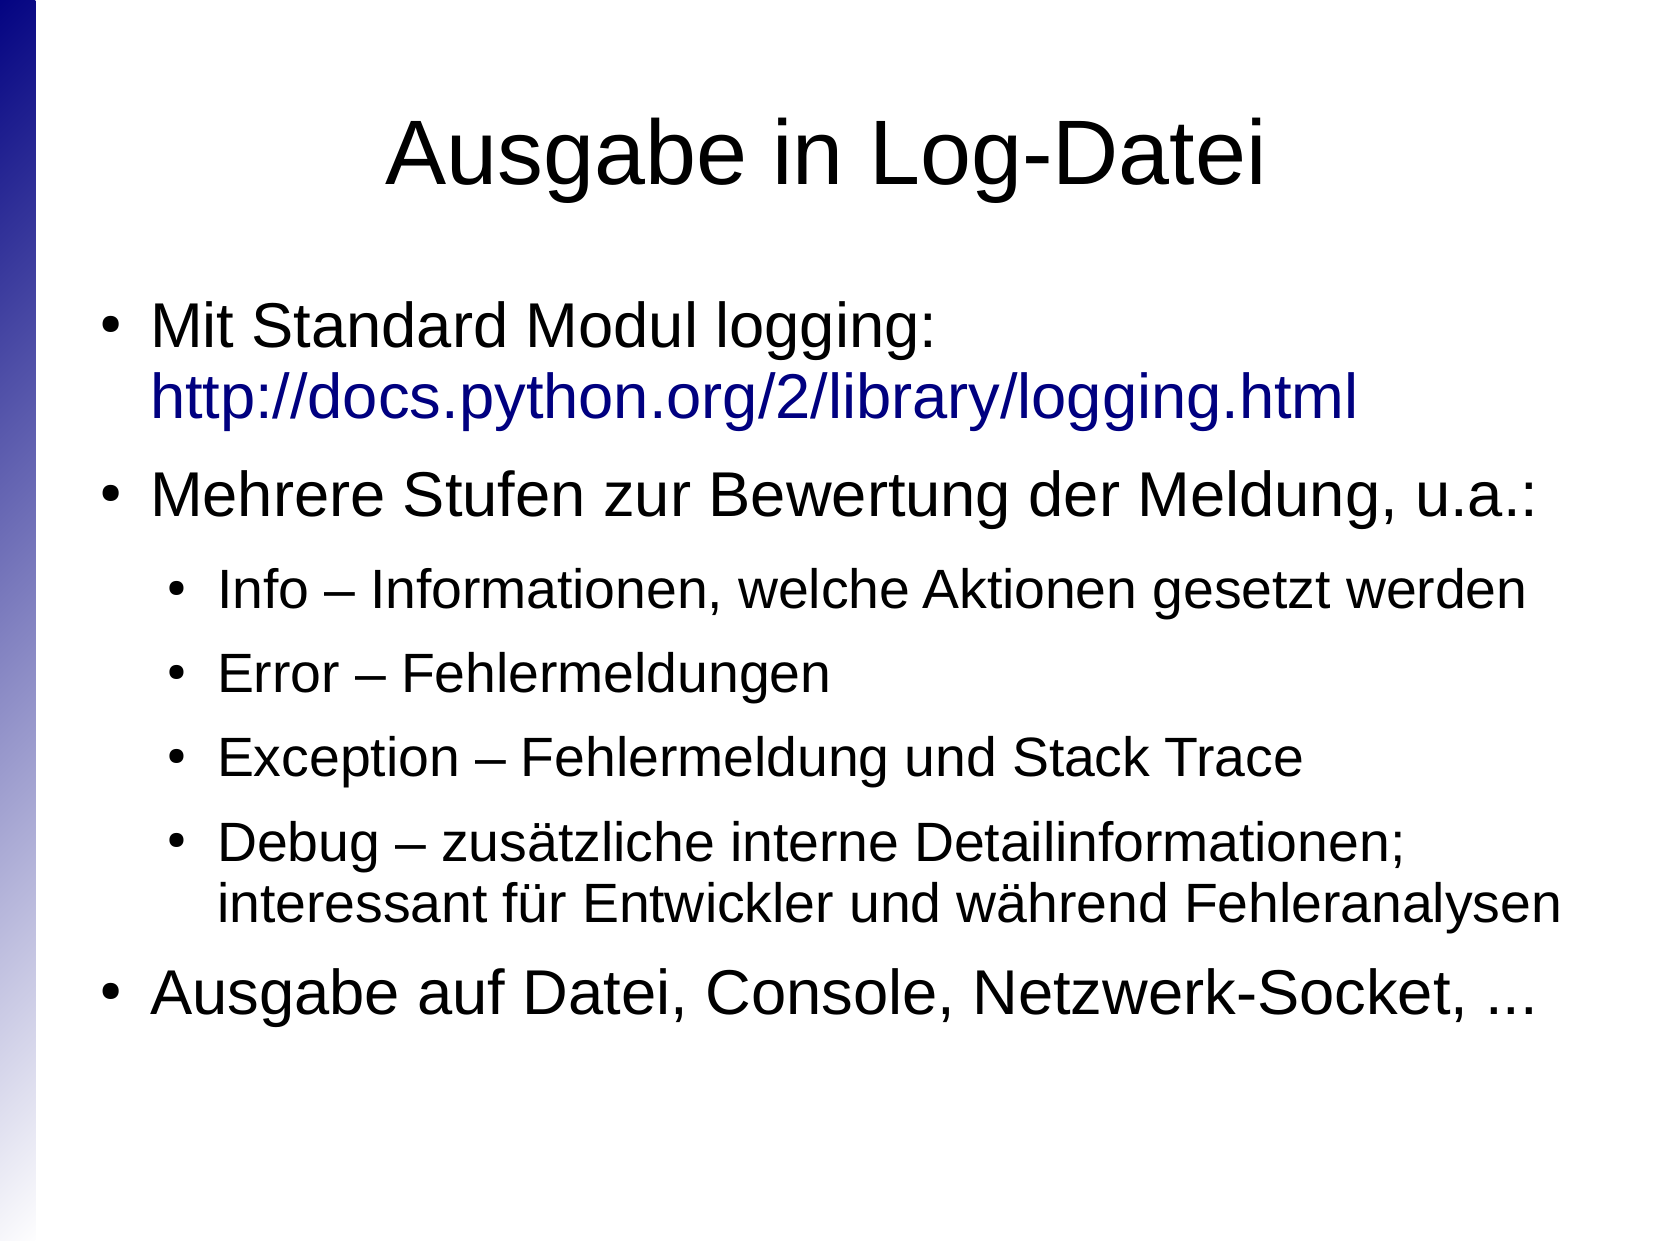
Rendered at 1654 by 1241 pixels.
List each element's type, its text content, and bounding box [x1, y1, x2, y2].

title Ausgabe in Log-Datei [82, 49, 1571, 257]
list Mit Standard Modul logging: http://docs.python.org/2/library/logging.html Mehrere Stufen zur Bewertung der Meldung, u.a.: Info – Informationen, welche Aktionen gesetzt werden Error – Fehlermeldungen Exception – Fehlermeldung und Stack Trace Debug – zusätzliche interne Detailinformationen; interessant für Entwickler und während Fehleranalysen Ausgabe auf Datei, Console, Netzwerk-Socket, ... [82, 290, 1571, 1109]
